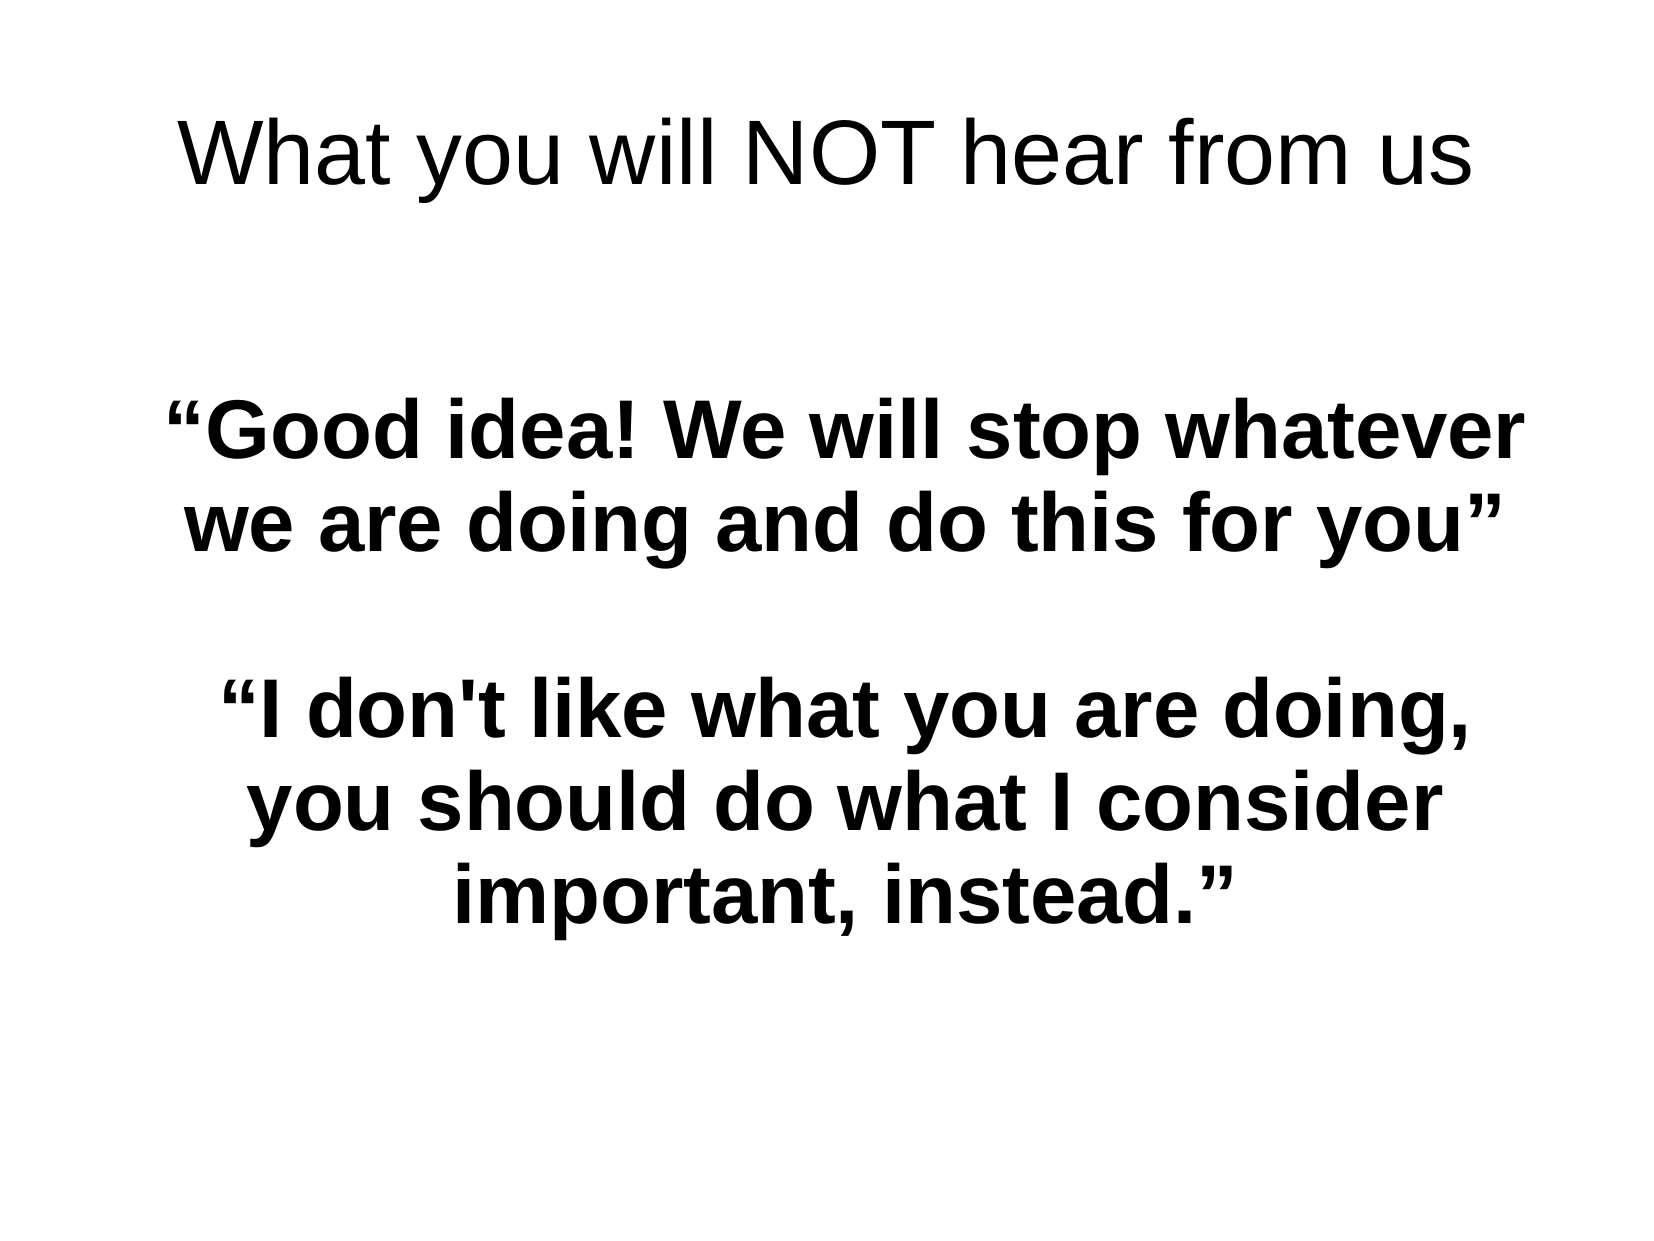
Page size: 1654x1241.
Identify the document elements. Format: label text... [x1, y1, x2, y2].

title What you will NOT hear from us [82, 49, 1571, 257]
list “Good idea! We will stop whatever we are doing and do this for you” “I don't like what you are doing, you should do what I consider important, instead.” [82, 290, 1538, 1010]
